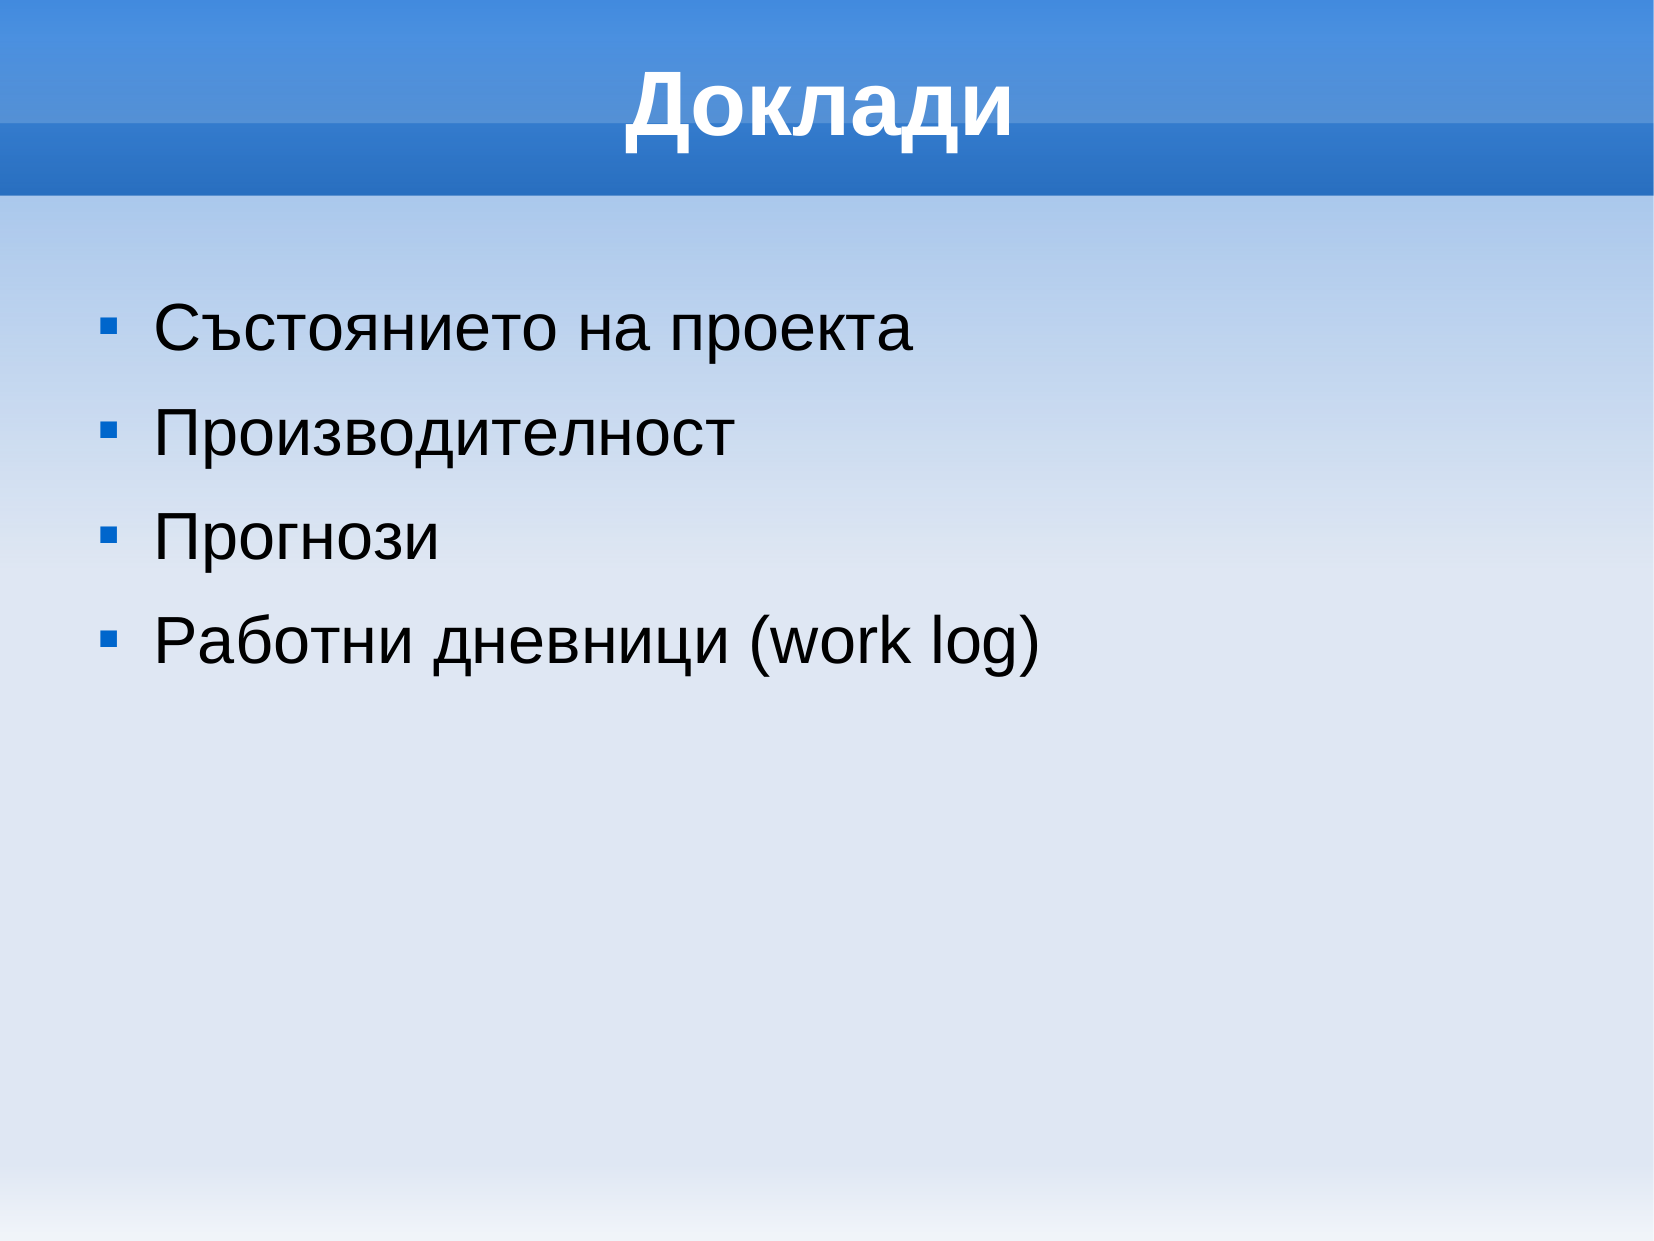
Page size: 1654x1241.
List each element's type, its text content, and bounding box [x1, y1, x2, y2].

title Доклади [76, 0, 1565, 208]
picture [0, 0, 1654, 1241]
list Състоянието на проекта Производителност Прогнози Работни дневници (work log) [82, 290, 1571, 1109]
